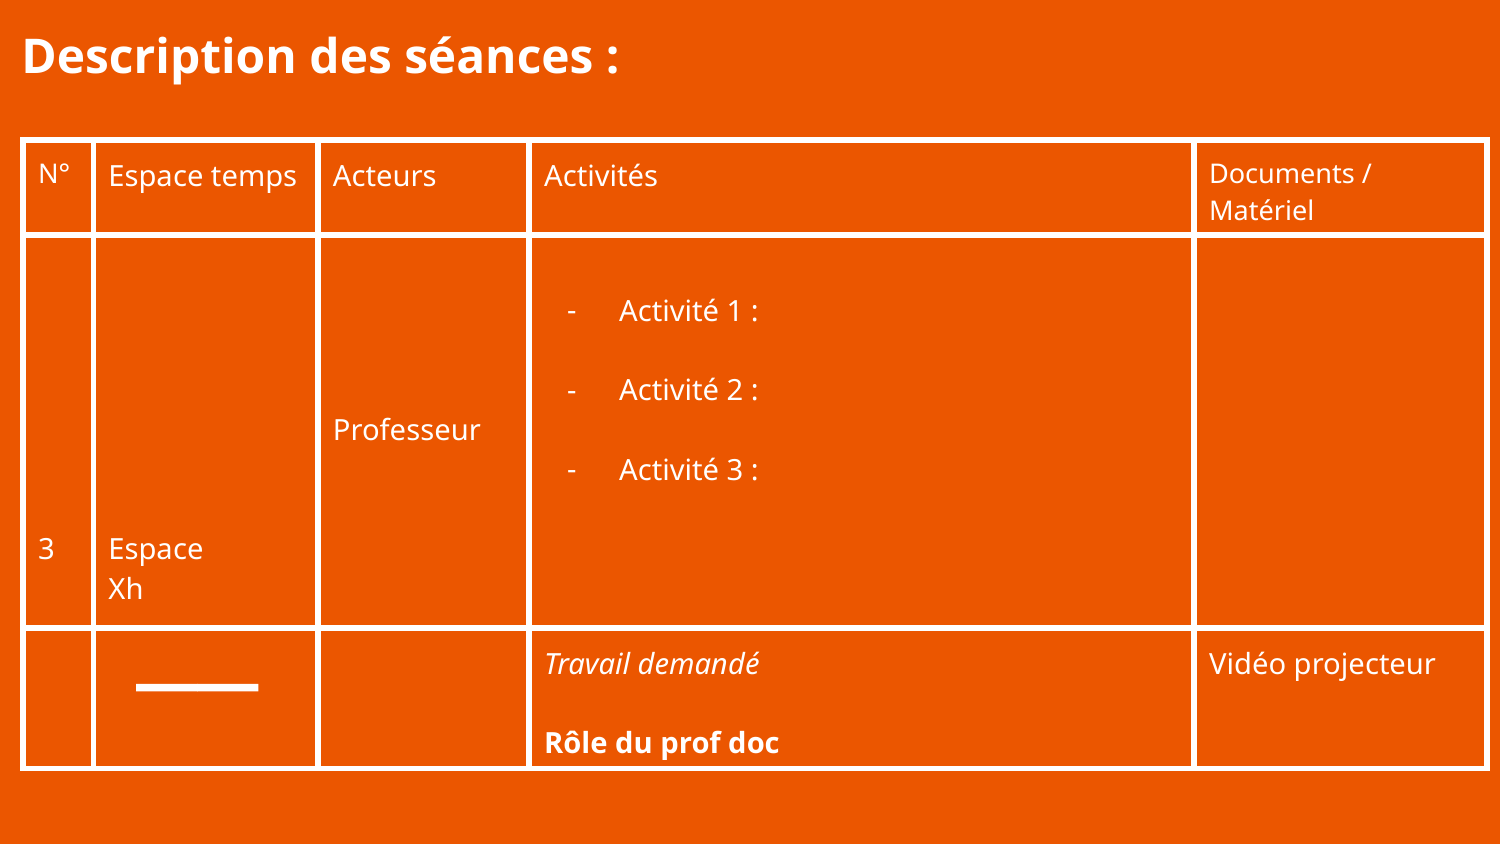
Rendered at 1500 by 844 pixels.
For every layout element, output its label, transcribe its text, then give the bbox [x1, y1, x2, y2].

table_header N° [26, 143, 91, 232]
table_cell [26, 631, 91, 766]
table_cell Travail demandé Rôle du prof doc [532, 631, 1191, 766]
table_header Activités [532, 143, 1191, 232]
table_cell [321, 631, 526, 766]
table_cell [96, 631, 315, 766]
table_header Espace temps [96, 143, 315, 232]
table_header Documents / Matériel [1197, 143, 1484, 232]
text_box Description des séances : [6, 11, 1487, 99]
table_cell Professeur [321, 238, 526, 625]
table_cell Espace Xh [96, 238, 315, 625]
table_header Acteurs [321, 143, 526, 232]
table_cell 3 [26, 238, 91, 625]
table_cell Activité 1 : Activité 2 : Activité 3 : [532, 238, 1191, 625]
table_cell [1197, 238, 1484, 625]
table_cell Vidéo projecteur [1197, 631, 1484, 766]
